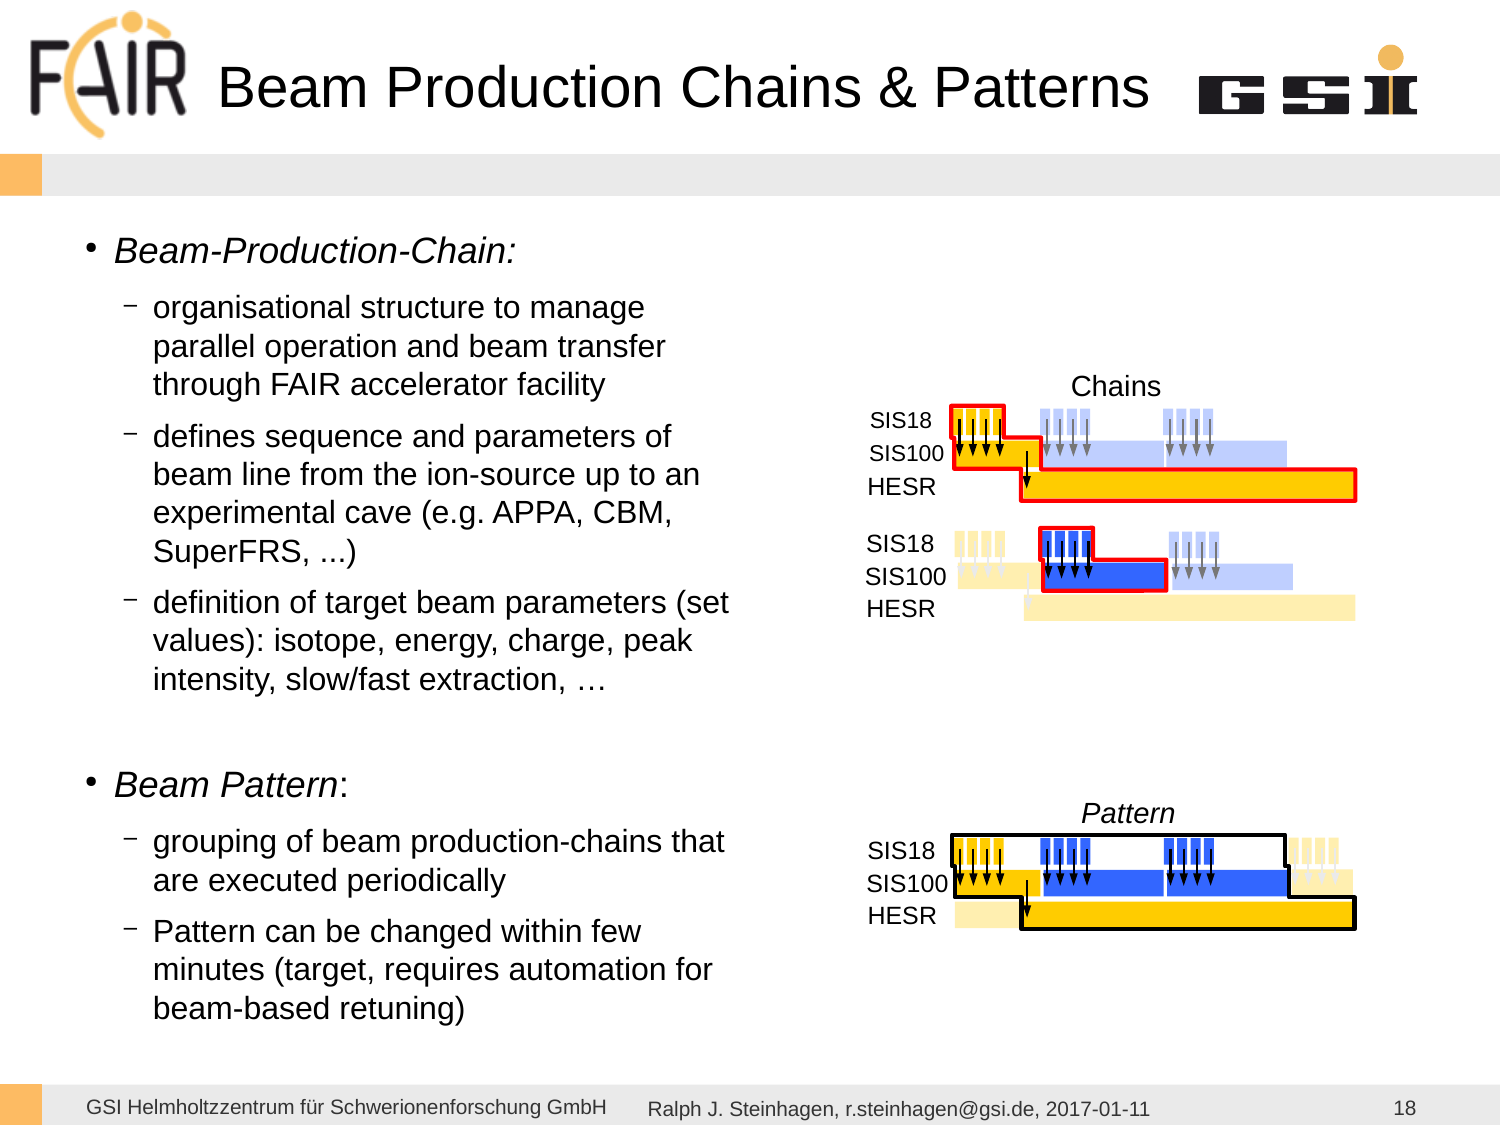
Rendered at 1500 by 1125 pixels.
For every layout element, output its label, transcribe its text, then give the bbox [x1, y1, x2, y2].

text_box [954, 408, 963, 436]
text_box [1066, 838, 1077, 865]
text_box [1046, 562, 1164, 588]
title Beam Production Chains & Patterns [217, 18, 1169, 149]
text_box [1053, 838, 1064, 865]
text_box [981, 530, 992, 558]
text_box [993, 408, 1001, 436]
text_box [1023, 594, 1356, 621]
text_box [1053, 408, 1064, 436]
text_box [1301, 837, 1312, 865]
text_box [1291, 869, 1353, 895]
text_box [957, 440, 1039, 468]
text_box [954, 838, 964, 865]
text_box [993, 838, 1004, 865]
list Beam-Production-Chain: organisational structure to manage parallel operation and beam transfer through FAIR accelerator facility defines sequence and parameters of beam line from the ion-source up to an experimental cave (e.g. APPA, CBM, SuperFRS, ...) definition of target beam parameters (set values): isotope, energy, charge, peak intensity, slow/fast extraction, … Beam Pattern: grouping of beam production-chains that are executed periodically Pattern can be changed within few minutes (target, requires automation for beam-based retuning) [75, 226, 734, 1050]
text_box [994, 530, 1005, 558]
text_box [1189, 408, 1200, 436]
text_box SIS100 [869, 438, 945, 467]
text_box [1043, 531, 1052, 558]
text_box [1044, 440, 1164, 467]
text_box Chains [1056, 359, 1177, 410]
text_box [1315, 837, 1326, 865]
text_box [1163, 838, 1174, 865]
text_box [979, 408, 990, 436]
text_box [957, 562, 1041, 590]
text_box [980, 838, 991, 865]
text_box [1054, 531, 1065, 558]
text_box [1166, 440, 1287, 467]
picture [1197, 42, 1419, 117]
text_box [966, 408, 977, 436]
text_box [1040, 838, 1051, 865]
text_box [1182, 531, 1193, 559]
text_box HESR [866, 592, 937, 623]
text_box HESR [867, 899, 938, 930]
text_box [1176, 408, 1187, 436]
text_box [1080, 408, 1091, 436]
text_box SIS18 [867, 834, 936, 865]
text_box [1177, 838, 1188, 865]
text_box [954, 901, 1019, 929]
text_box [1288, 837, 1299, 865]
text_box [1163, 408, 1174, 436]
text_box [1040, 408, 1051, 436]
text_box HESR [867, 470, 937, 501]
text_box SIS100 [864, 560, 948, 591]
text_box [954, 530, 965, 558]
text_box [957, 869, 1041, 897]
text_box [1068, 530, 1079, 558]
text_box SIS18 [869, 405, 933, 434]
picture [30, 9, 187, 141]
text_box [1195, 531, 1206, 559]
text_box [1024, 471, 1353, 498]
text_box [1024, 901, 1352, 927]
text_box Pattern [1066, 786, 1191, 833]
text_box [1167, 869, 1287, 897]
text_box [1066, 408, 1077, 436]
text_box SIS100 [866, 867, 949, 898]
text_box [966, 838, 977, 865]
text_box [1168, 531, 1179, 559]
text_box [1080, 838, 1091, 865]
text_box [1190, 838, 1201, 865]
text_box [1203, 408, 1214, 436]
text_box [1209, 531, 1220, 559]
text_box [967, 530, 978, 558]
text_box [1043, 869, 1164, 897]
text_box SIS18 [865, 527, 935, 558]
text_box [1203, 838, 1214, 865]
text_box [1172, 563, 1293, 591]
text_box [1081, 530, 1090, 558]
text_box [1328, 837, 1339, 865]
